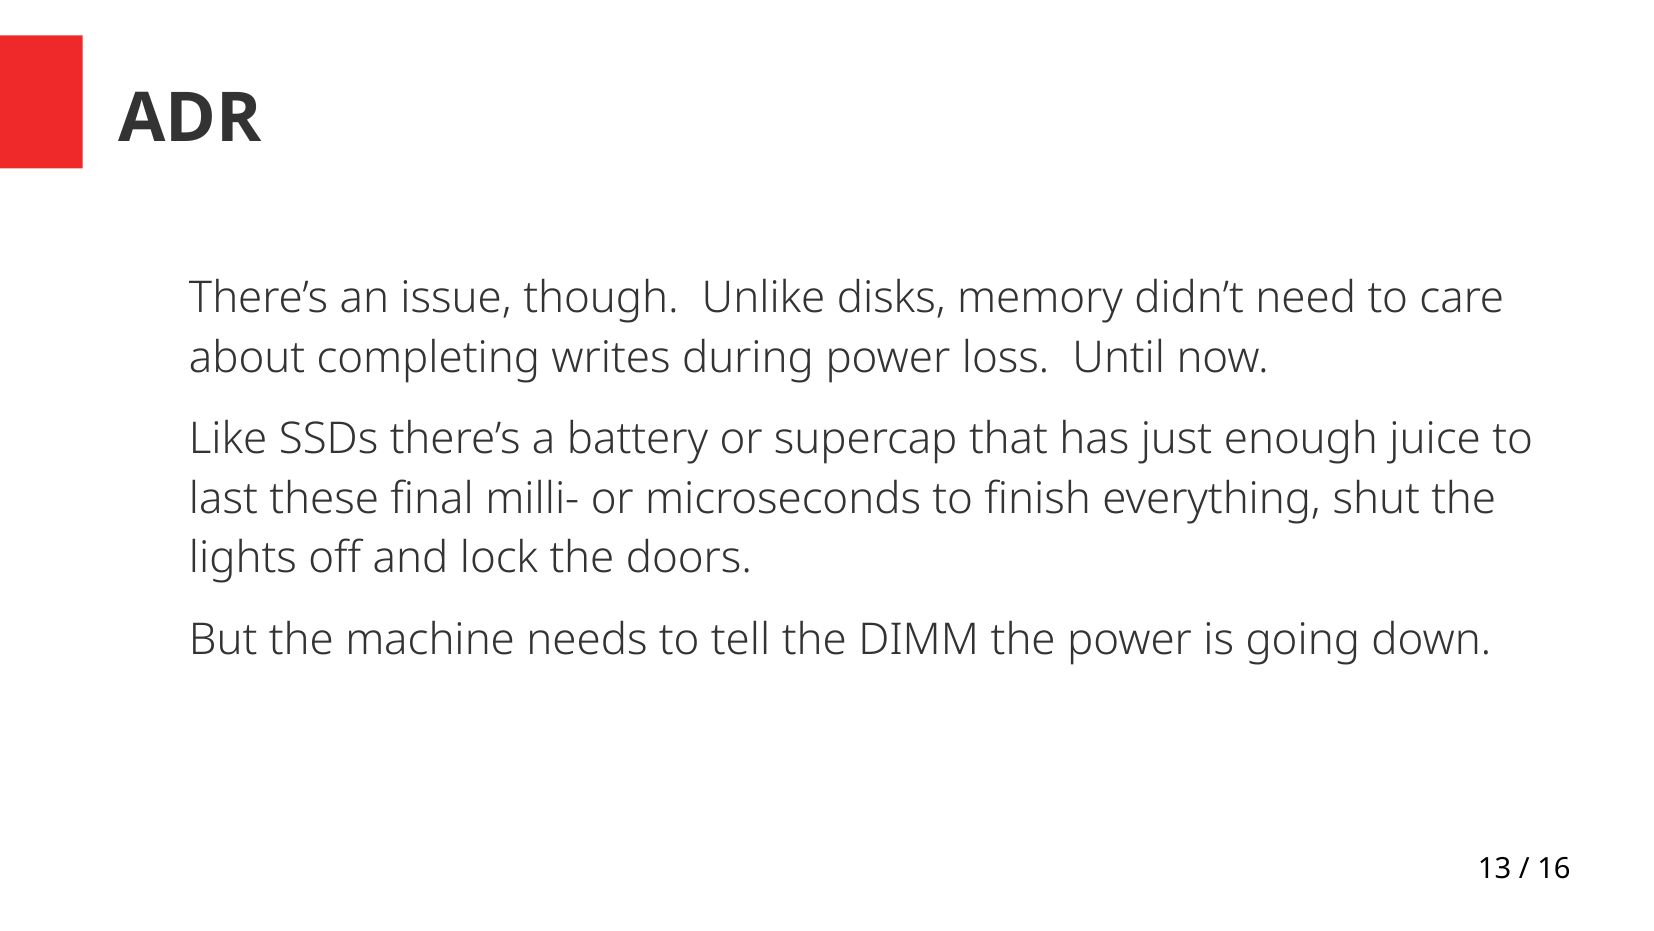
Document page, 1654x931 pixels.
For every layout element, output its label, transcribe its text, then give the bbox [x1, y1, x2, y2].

list There’s an issue, though. Unlike disks, memory didn’t need to care about completing writes during power loss. Until now. Like SSDs there’s a battery or supercap that has just enough juice to last these final milli- or microseconds to finish everything, shut the lights off and lock the doors. But the machine needs to tell the DIMM the power is going down. [118, 265, 1536, 806]
title ADR [118, 37, 1571, 193]
